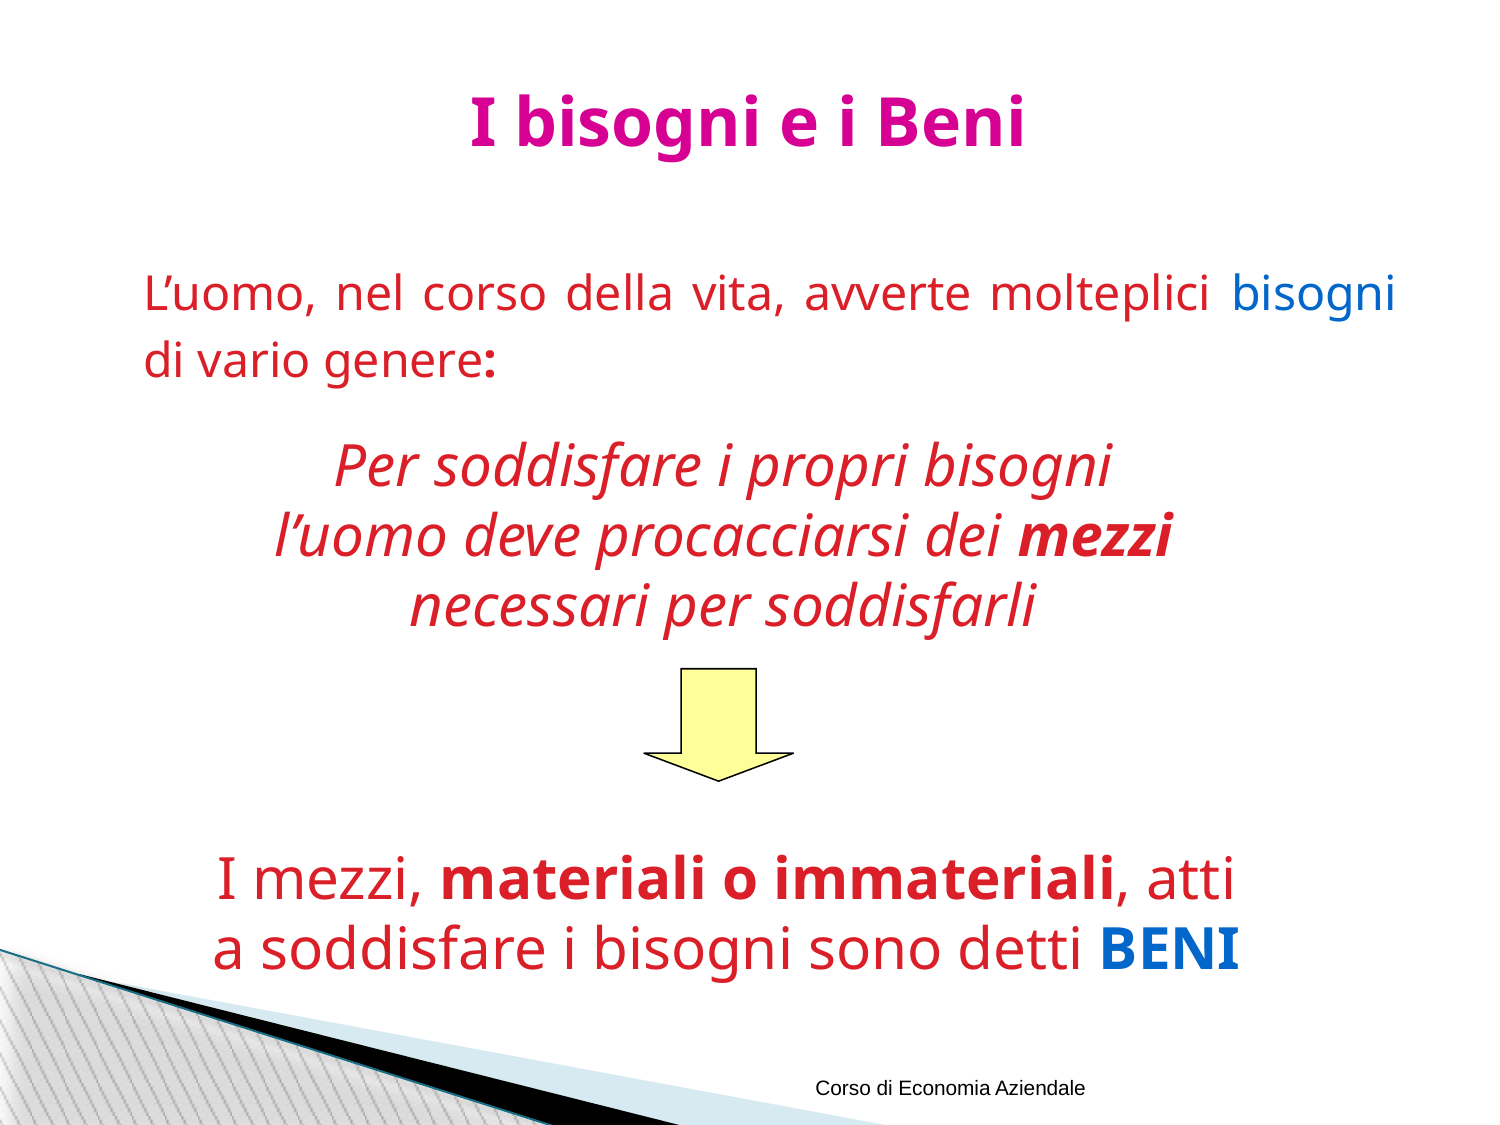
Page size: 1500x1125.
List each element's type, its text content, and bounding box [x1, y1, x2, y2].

title I bisogni e i Beni [242, 66, 1256, 175]
text_box [643, 668, 794, 782]
list L’uomo, nel corso della vita, avverte molteplici bisogni di vario genere: [76, 249, 1413, 400]
text_box Per soddisfare i propri bisogni l’uomo deve procacciarsi dei mezzi necessari per soddisfarli [242, 420, 1205, 646]
text_box I mezzi, materiali o immateriali, atti a soddisfare i bisogni sono detti BENI [182, 834, 1271, 989]
footer Corso di Economia Aziendale [572, 1046, 1101, 1107]
